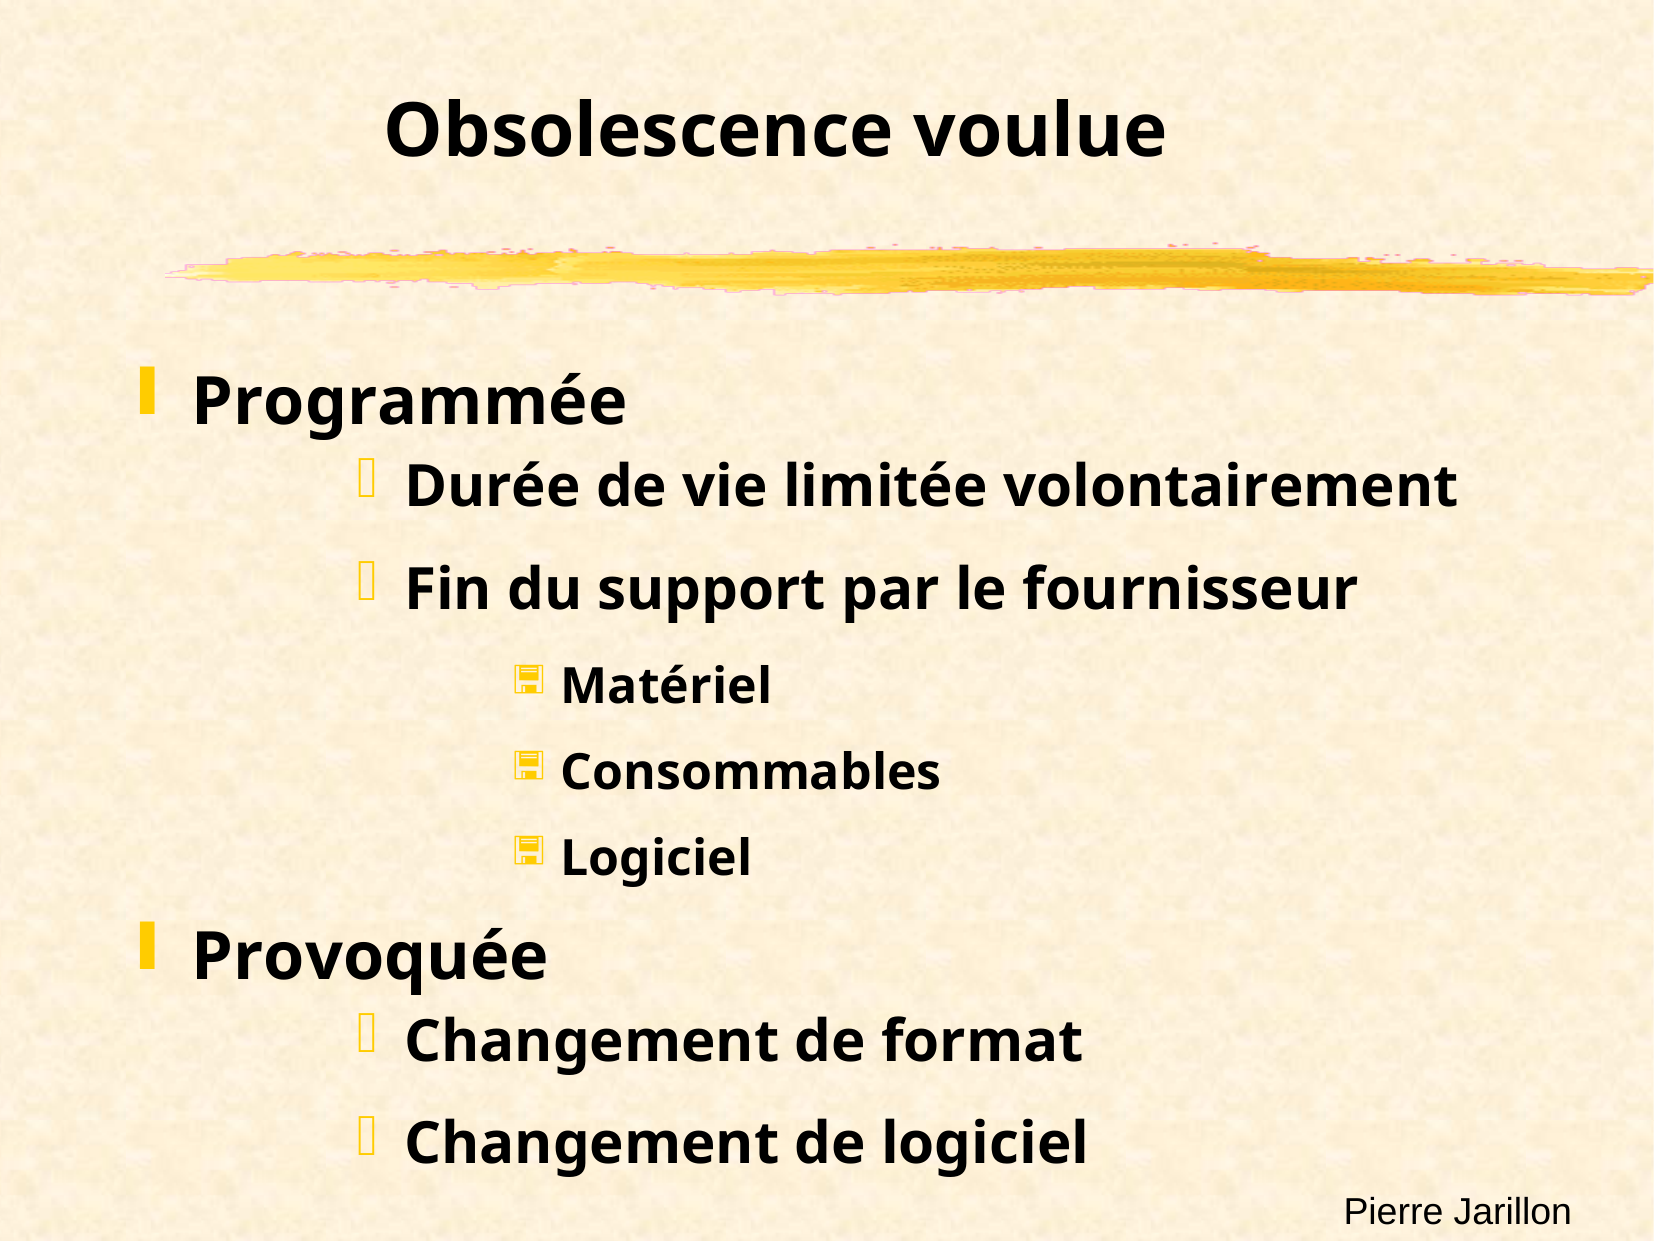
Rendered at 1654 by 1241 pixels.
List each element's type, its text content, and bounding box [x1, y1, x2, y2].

title Obsolescence voulue [73, 2, 1479, 254]
picture [0, 0, 1654, 1241]
list Programmée Durée de vie limitée volontairement Fin du support par le fournisseur Matériel Consommables Logiciel Provoquée Changement de format Changement de logiciel [120, 353, 1654, 1108]
